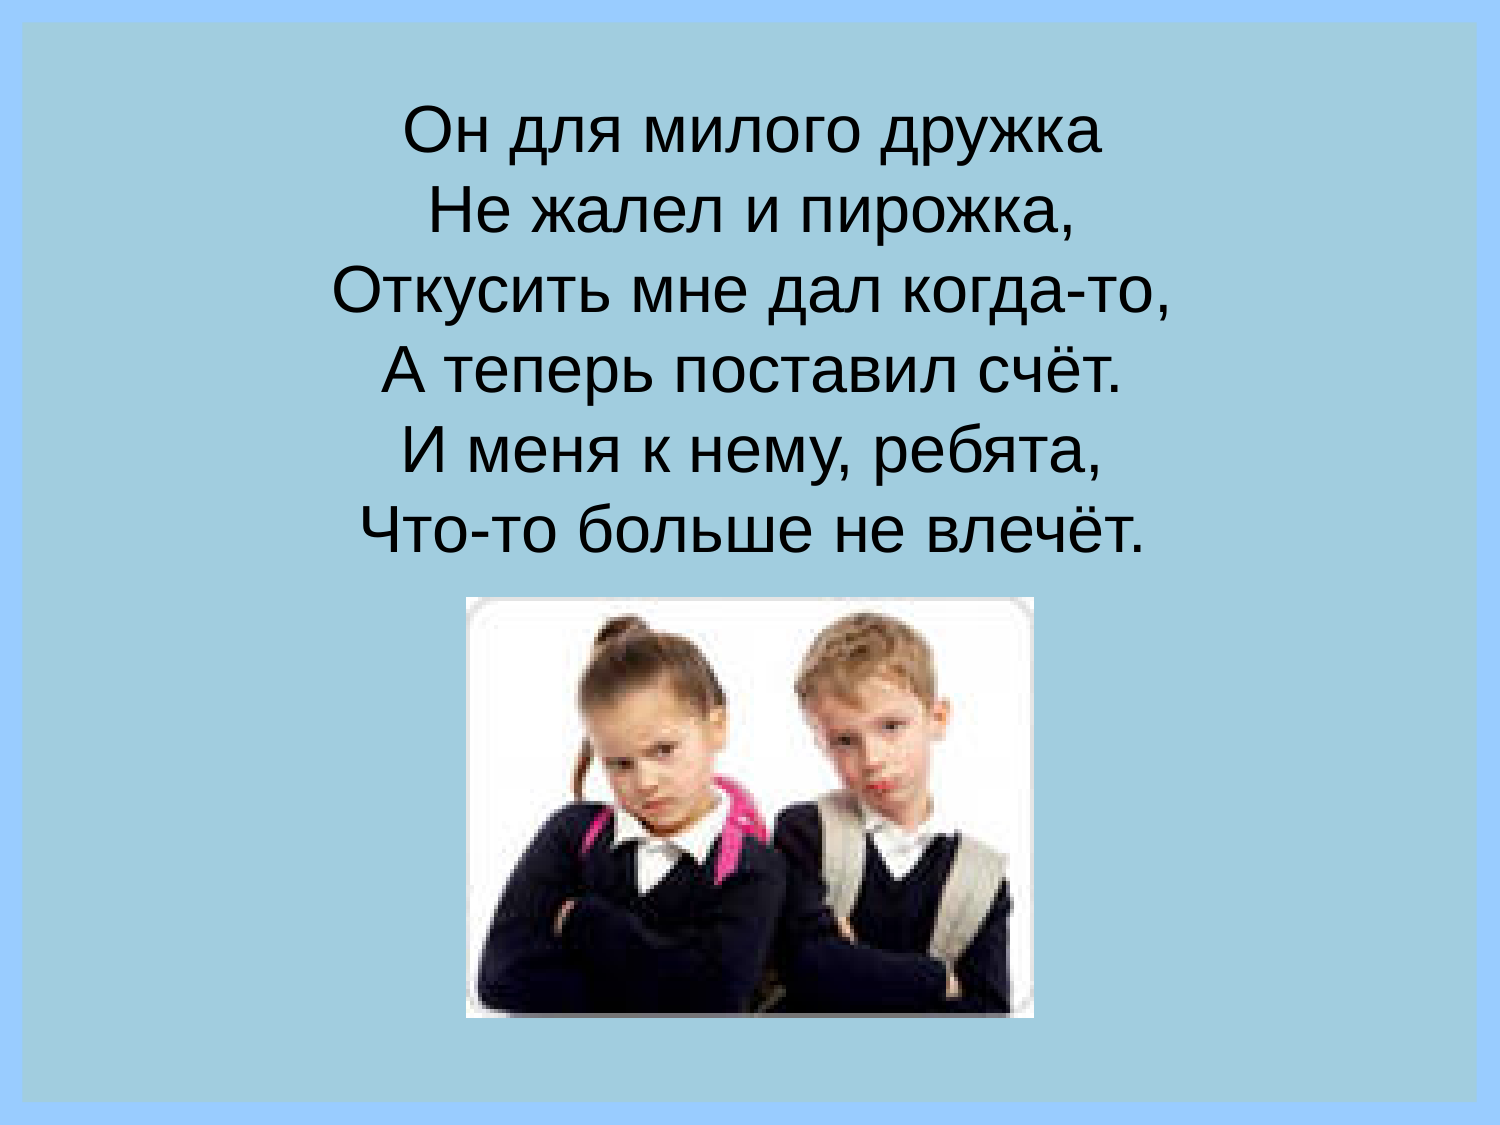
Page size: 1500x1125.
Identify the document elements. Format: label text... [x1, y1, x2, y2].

text_box Он для милого дружка Не жалел и пирожка, Откусить мне дал когда-то, А теперь поставил счёт. И меня к нему, ребята, Что-то больше не влечёт. [316, 78, 1190, 573]
picture [466, 597, 1034, 1018]
